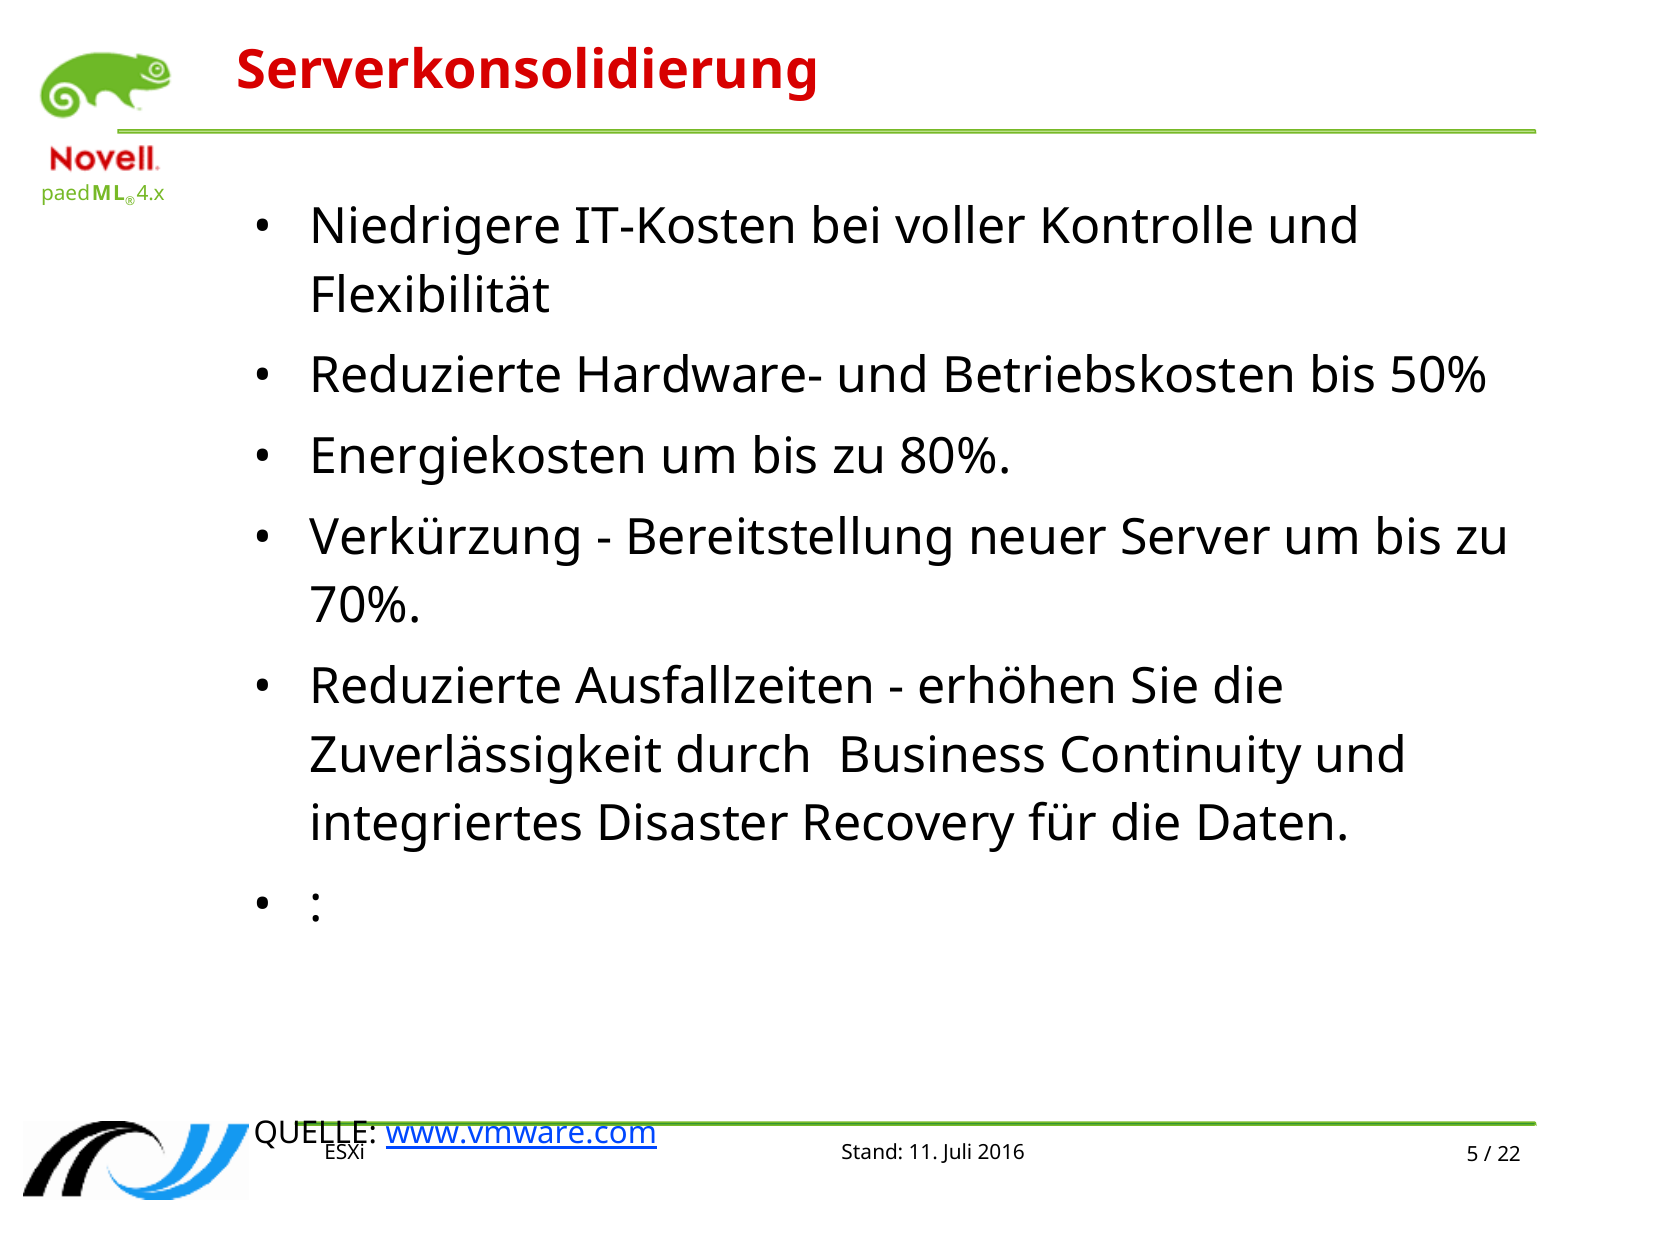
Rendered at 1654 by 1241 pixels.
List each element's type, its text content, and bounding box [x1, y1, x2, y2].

title Serverkonsolidierung [236, 17, 1536, 119]
picture [26, 35, 184, 193]
picture [23, 1121, 249, 1200]
list Niedrigere IT-Kosten bei voller Kontrolle und Flexibilität Reduzierte Hardware- und Betriebskosten bis 50% Energiekosten um bis zu 80%. Verkürzung - Bereitstellung neuer Server um bis zu 70%. Reduzierte Ausfallzeiten - erhöhen Sie die Zuverlässigkeit durch Business Continuity und integriertes Disaster Recovery für die Daten. : QUELLE: www.vmware.com [253, 190, 1530, 1061]
